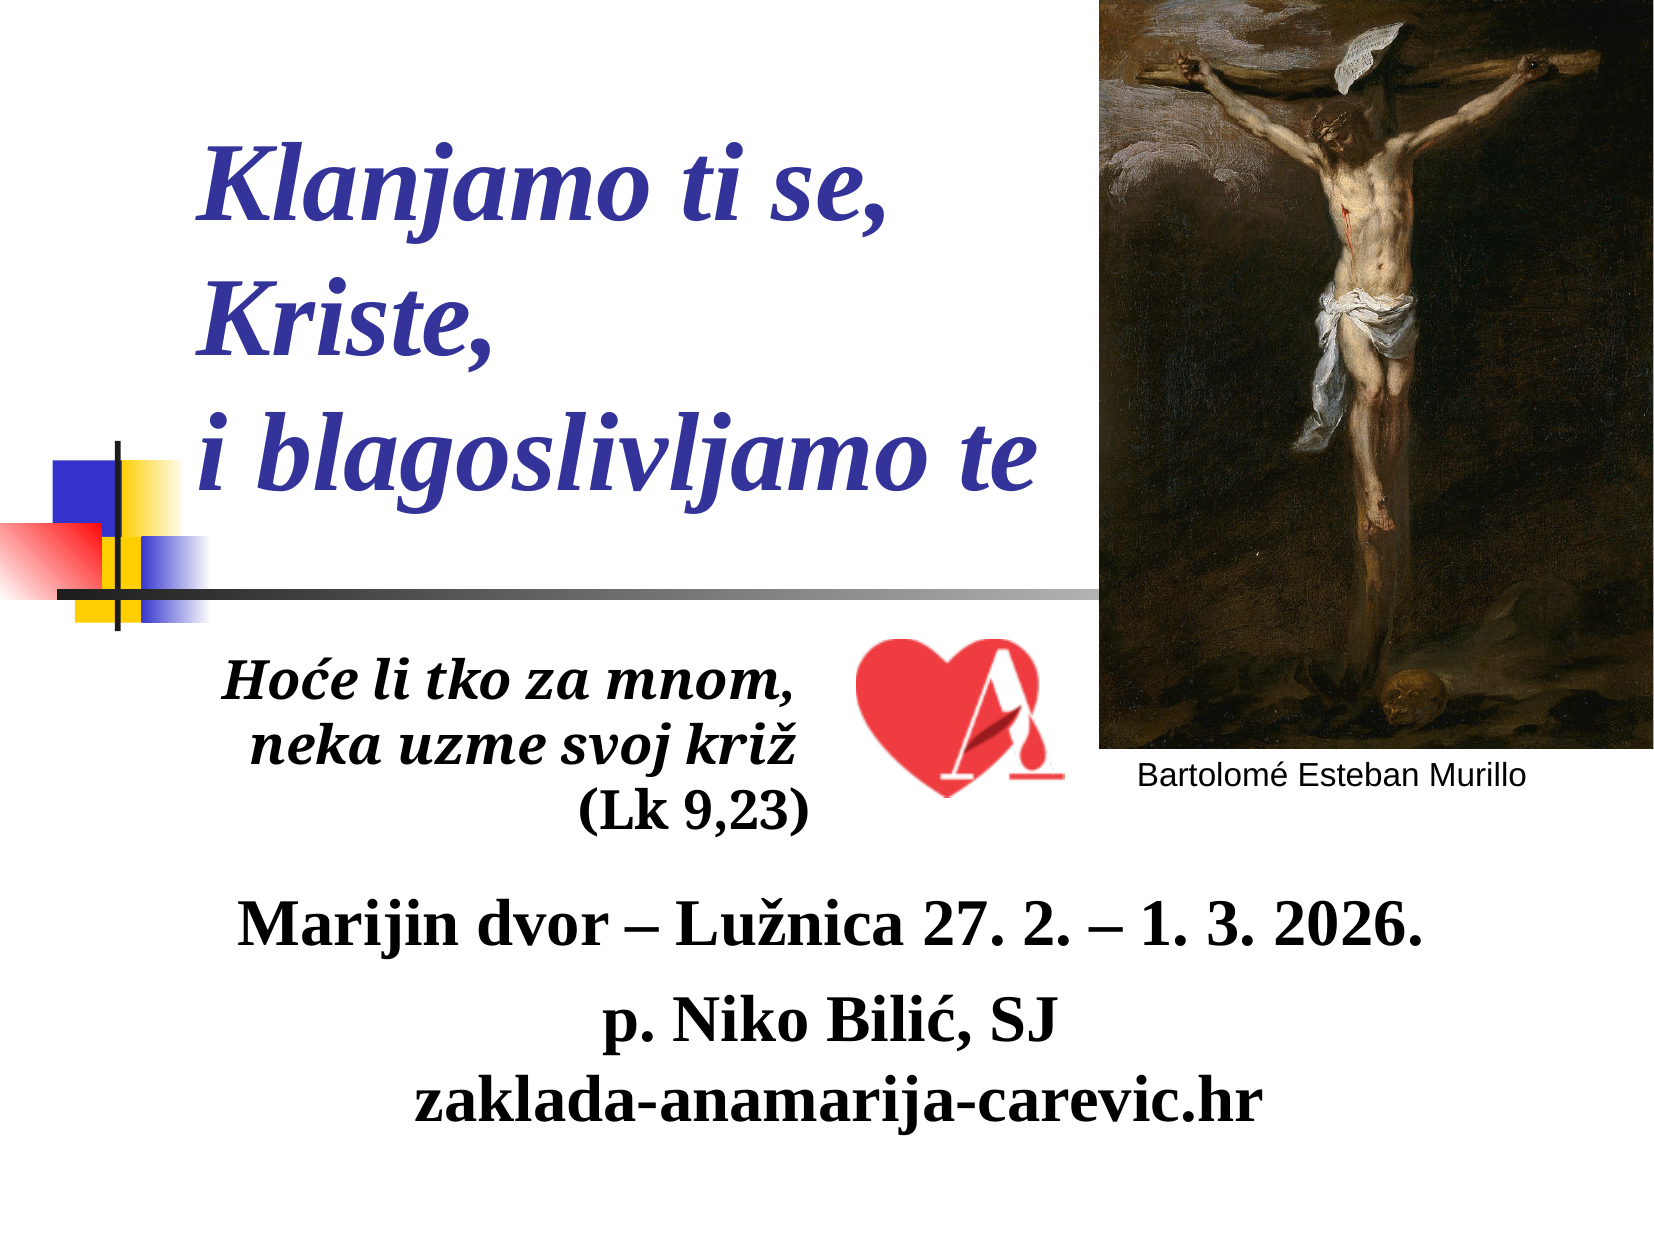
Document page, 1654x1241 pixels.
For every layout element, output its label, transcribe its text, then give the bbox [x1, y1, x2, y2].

text_box Hoće li tko za mnom, neka uzme svoj križ (Lk 9,23) [29, 637, 827, 845]
subtitle Marijin dvor – Lužnica 27. 2. – 1. 3. 2026. p. Niko Bilić, SJ zaklada-anamarija-carevic.hr [97, 871, 1582, 1241]
text_box Bartolomé Esteban Murillo [1122, 748, 1654, 801]
title Klanjamo ti se, Kriste, i blagoslivljamo te [181, 65, 1099, 521]
picture [856, 639, 1065, 798]
picture [1099, 0, 1654, 749]
